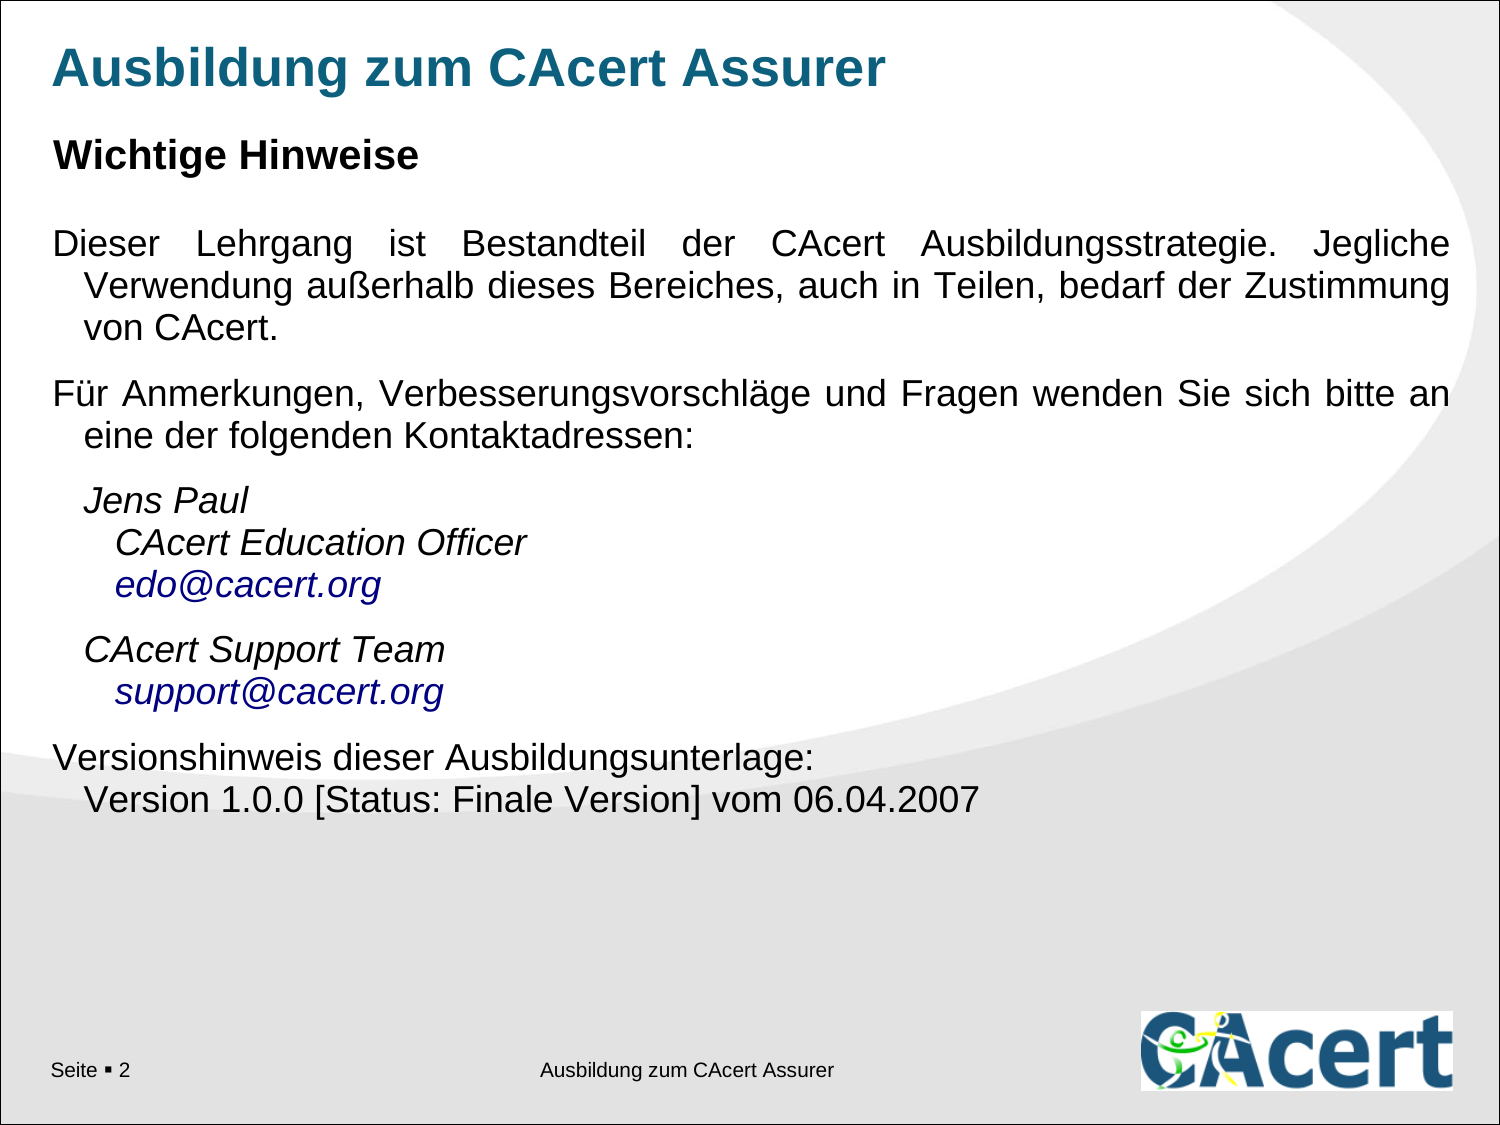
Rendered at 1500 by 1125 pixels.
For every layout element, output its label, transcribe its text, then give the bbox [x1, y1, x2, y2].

title Ausbildung zum CAcert Assurer [51, 19, 1450, 118]
picture [1, 1, 1499, 1124]
list Dieser Lehrgang ist Bestandteil der CAcert Ausbildungsstrategie. Jegliche Verwendung außerhalb dieses Bereiches, auch in Teilen, bedarf der Zustimmung von CAcert. Für Anmerkungen, Verbesserungsvorschläge und Fragen wenden Sie sich bitte an eine der folgenden Kontaktadressen: Jens Paul CAcert Education Officer edo@cacert.org CAcert Support Team support@cacert.org Versionshinweis dieser Ausbildungsunterlage: Version 1.0.0 [Status: Finale Version] vom 06.04.2007 [52, 215, 1451, 936]
text_box Wichtige Hinweise [53, 125, 997, 185]
